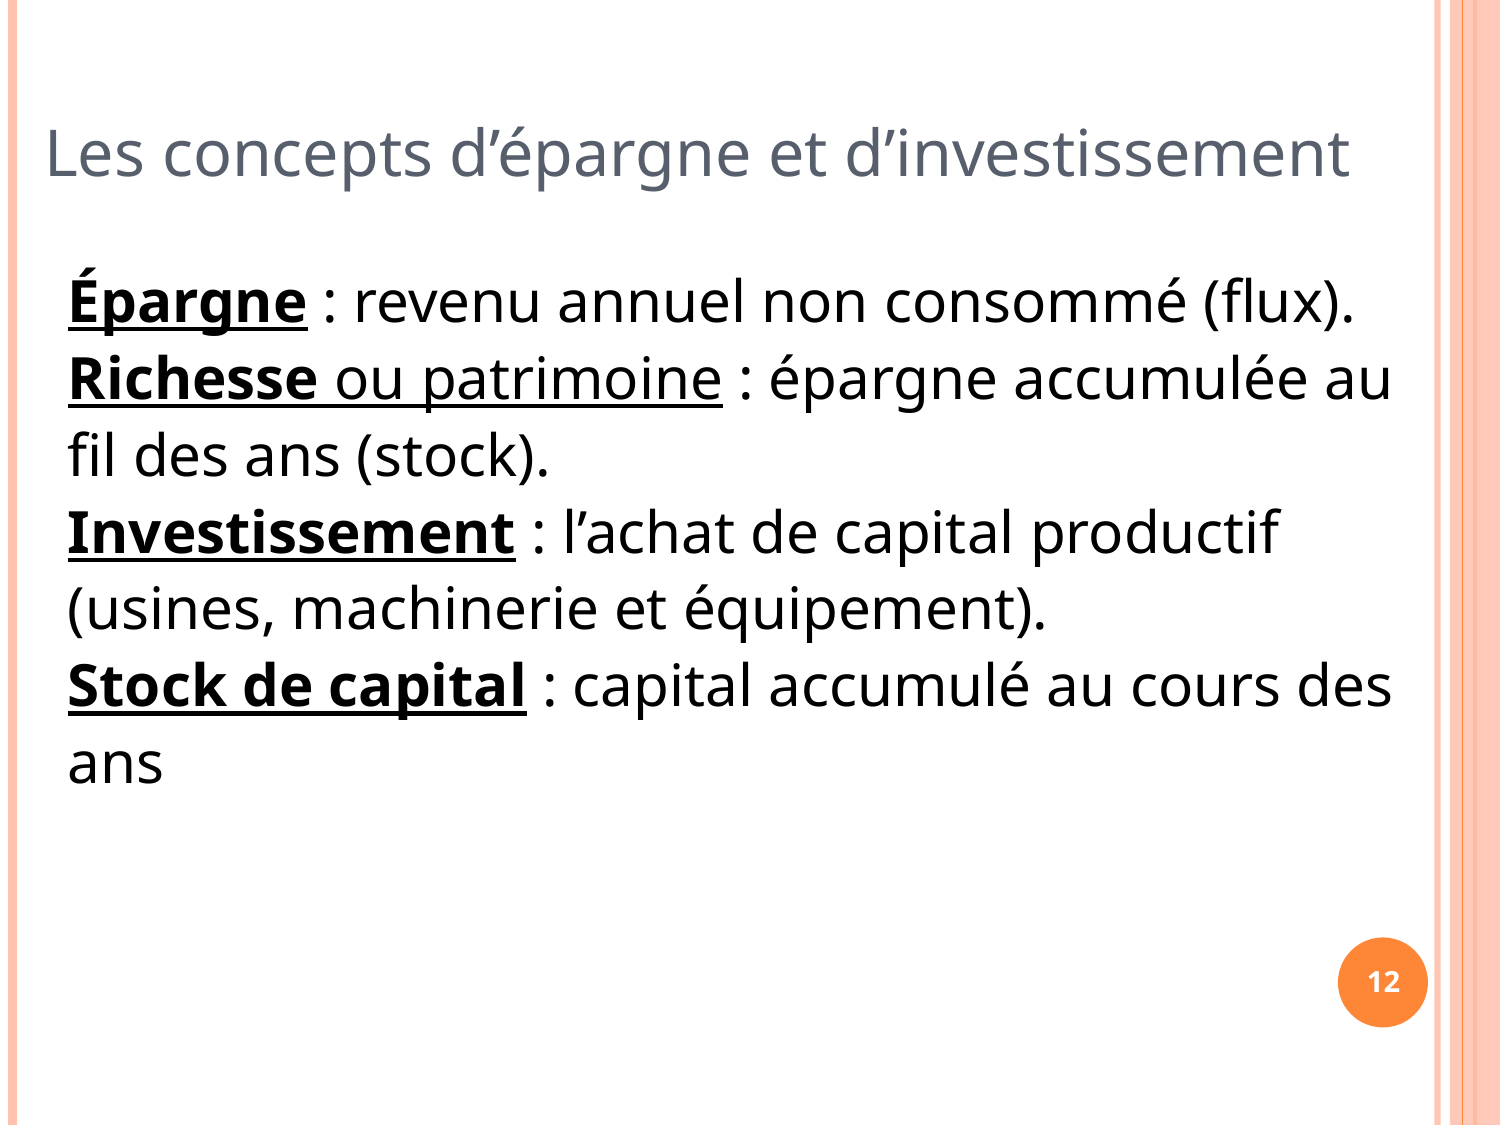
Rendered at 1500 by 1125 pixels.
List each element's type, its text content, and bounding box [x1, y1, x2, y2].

slide_number <numéro> [1333, 940, 1434, 1027]
title Les concepts d’épargne et d’investissement [29, 46, 1471, 197]
list Épargne : revenu annuel non consommé (flux). Richesse ou patrimoine : épargne accumulée au fil des ans (stock). Investissement : l’achat de capital productif (usines, machinerie et équipement). Stock de capital : capital accumulé au cours des ans [53, 249, 1447, 1030]
